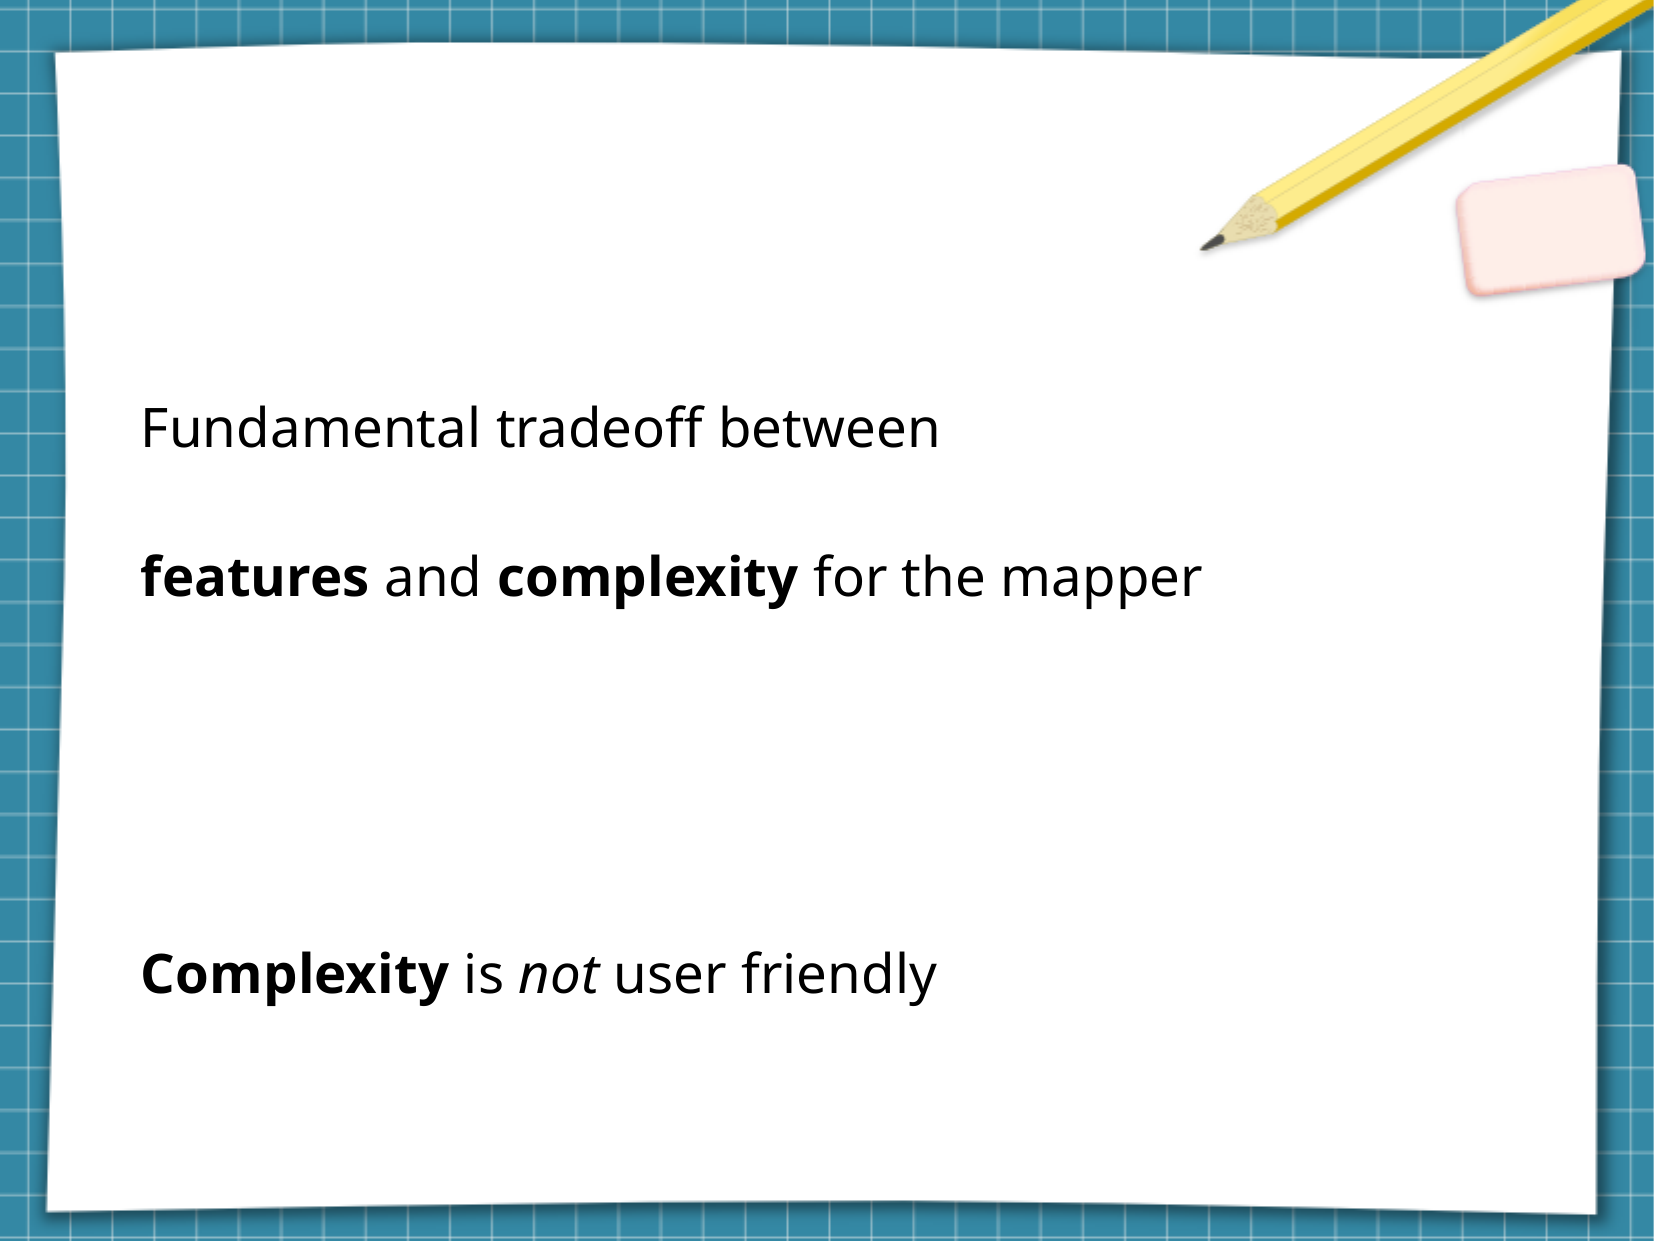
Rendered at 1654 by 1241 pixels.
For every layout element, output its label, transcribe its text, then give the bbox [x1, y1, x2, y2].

list Fundamental tradeoff between features and complexity for the mapper Complexity is not user friendly [82, 290, 1571, 1010]
picture [0, 0, 1654, 1241]
